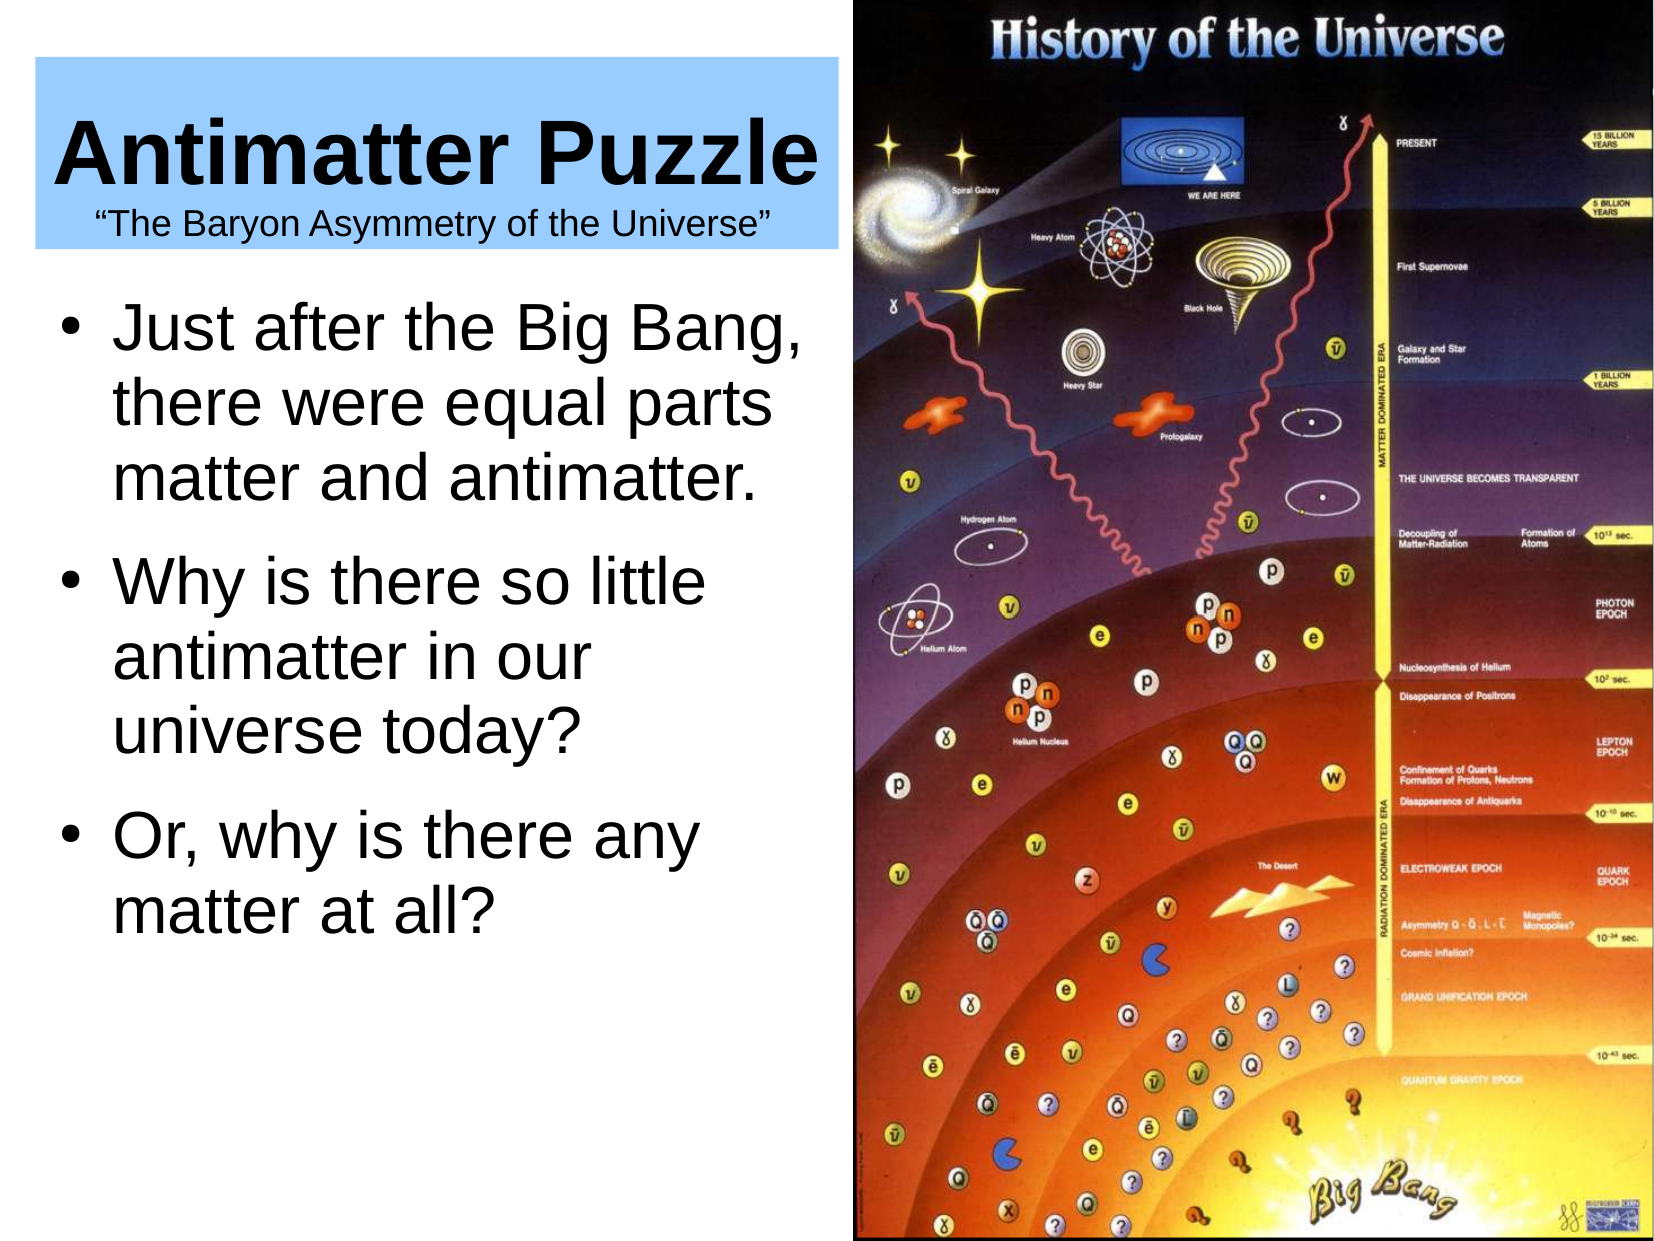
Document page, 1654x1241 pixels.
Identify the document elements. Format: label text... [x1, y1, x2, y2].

title Antimatter Puzzle [35, 56, 839, 250]
picture [853, 0, 1654, 1241]
list Just after the Big Bang, there were equal parts matter and antimatter. Why is there so little antimatter in our universe today? Or, why is there any matter at all? [41, 290, 815, 1094]
text_box “The Baryon Asymmetry of the Universe” [79, 194, 790, 257]
